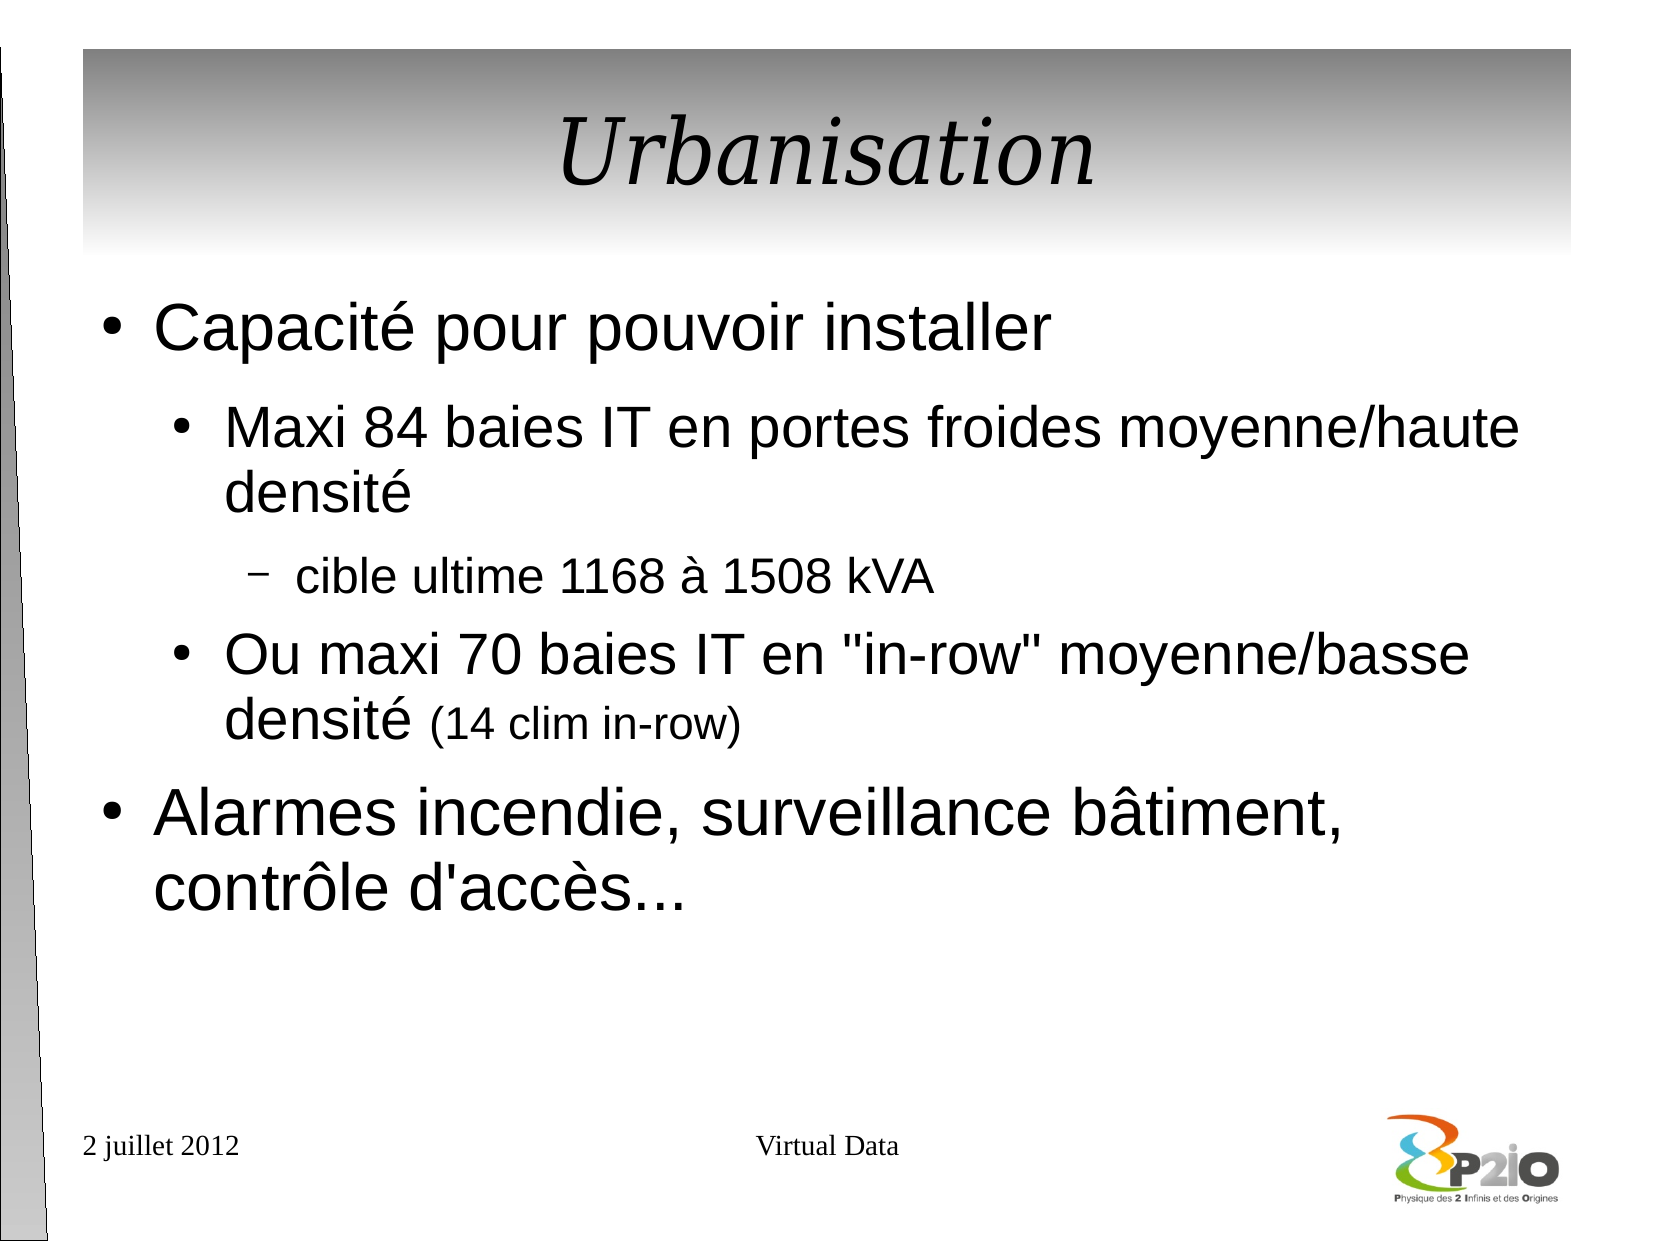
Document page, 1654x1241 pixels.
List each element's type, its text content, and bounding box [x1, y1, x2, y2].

title Urbanisation [82, 49, 1571, 257]
picture [1381, 1109, 1569, 1214]
list Capacité pour pouvoir installer Maxi 84 baies IT en portes froides moyenne/haute densité cible ultime 1168 à 1508 kVA Ou maxi 70 baies IT en "in-row" moyenne/basse densité (14 clim in-row) Alarmes incendie, surveillance bâtiment, contrôle d'accès... [82, 290, 1571, 1109]
